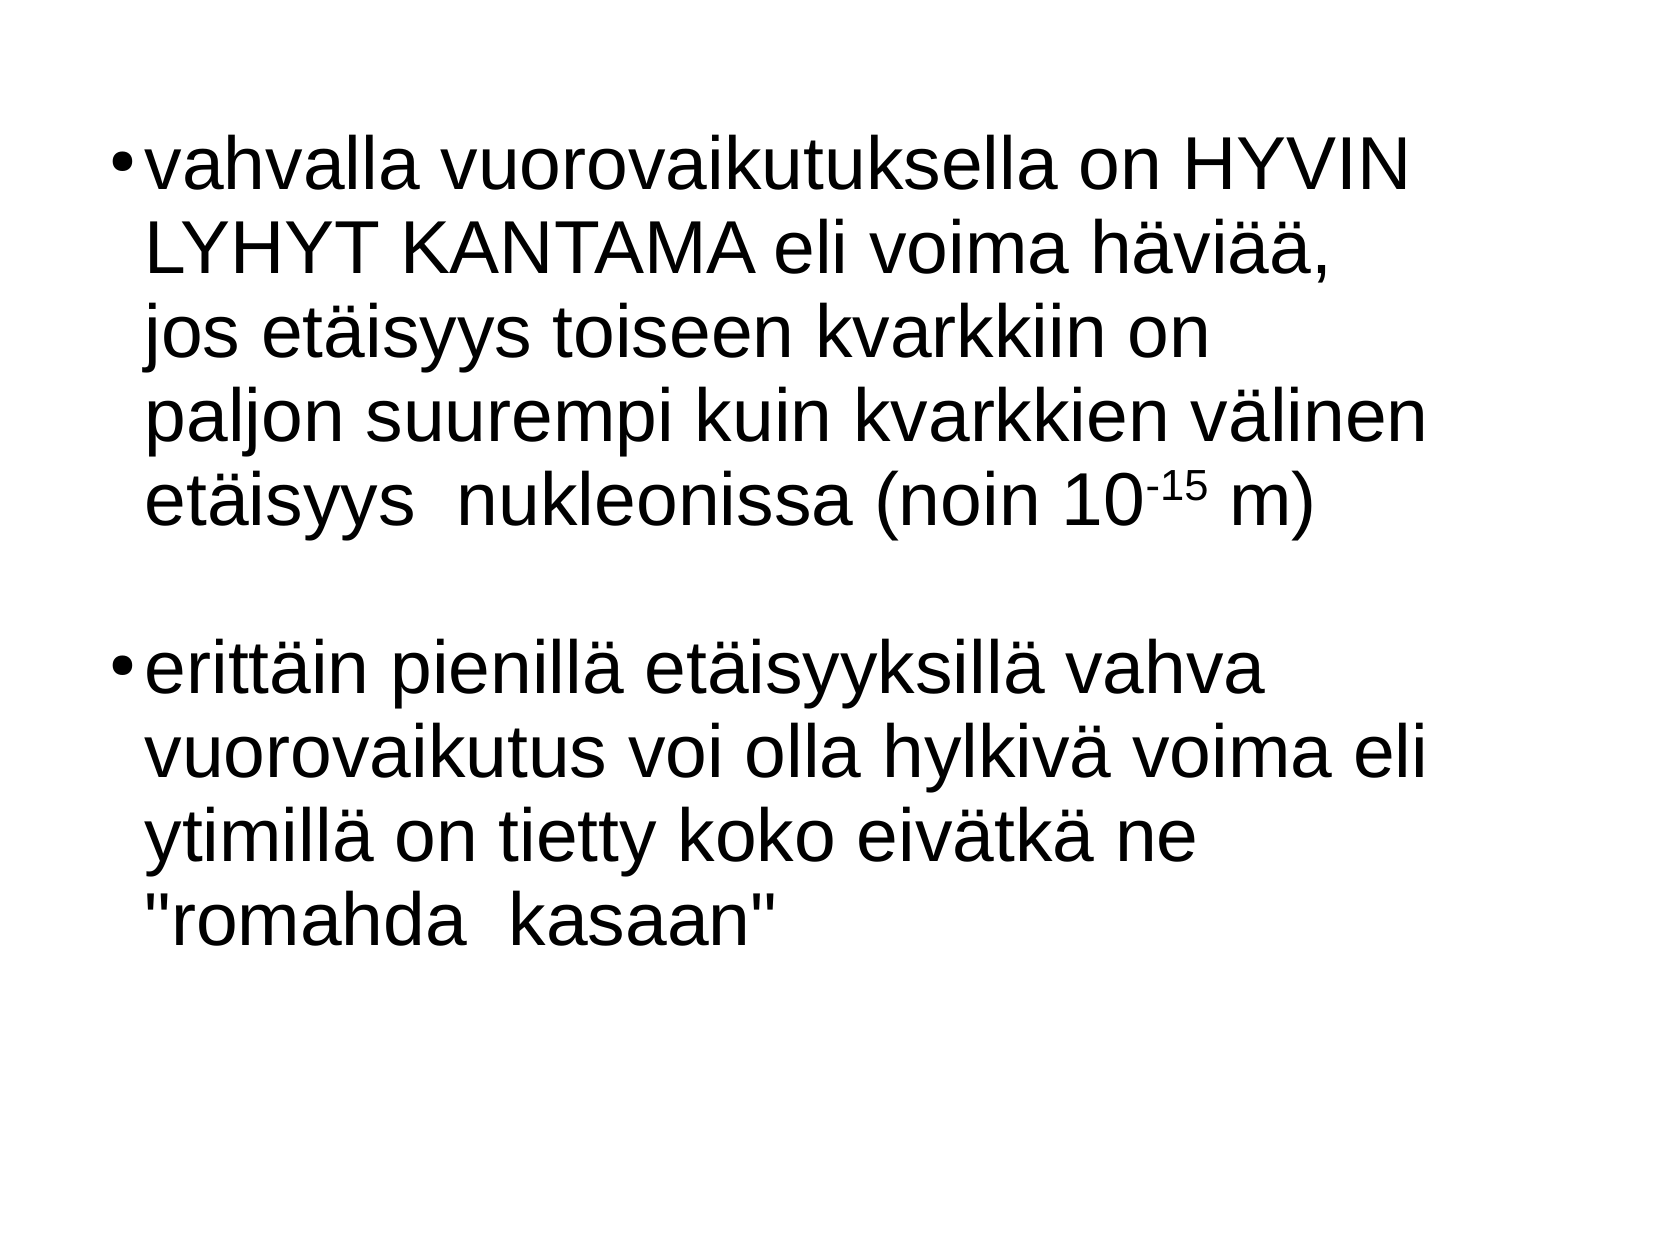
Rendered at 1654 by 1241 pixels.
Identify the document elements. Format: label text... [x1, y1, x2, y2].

text_box vahvalla vuorovaikutuksella on HYVIN LYHYT KANTAMA eli voima häviää, jos etäisyys toiseen kvarkkiin on paljon suurempi kuin kvarkkien välinen etäisyys nukleonissa (noin 10-15 m) erittäin pienillä etäisyyksillä vahva vuorovaikutus voi olla hylkivä voima eli ytimillä on tietty koko eivätkä ne "romahda kasaan" [94, 113, 1448, 969]
